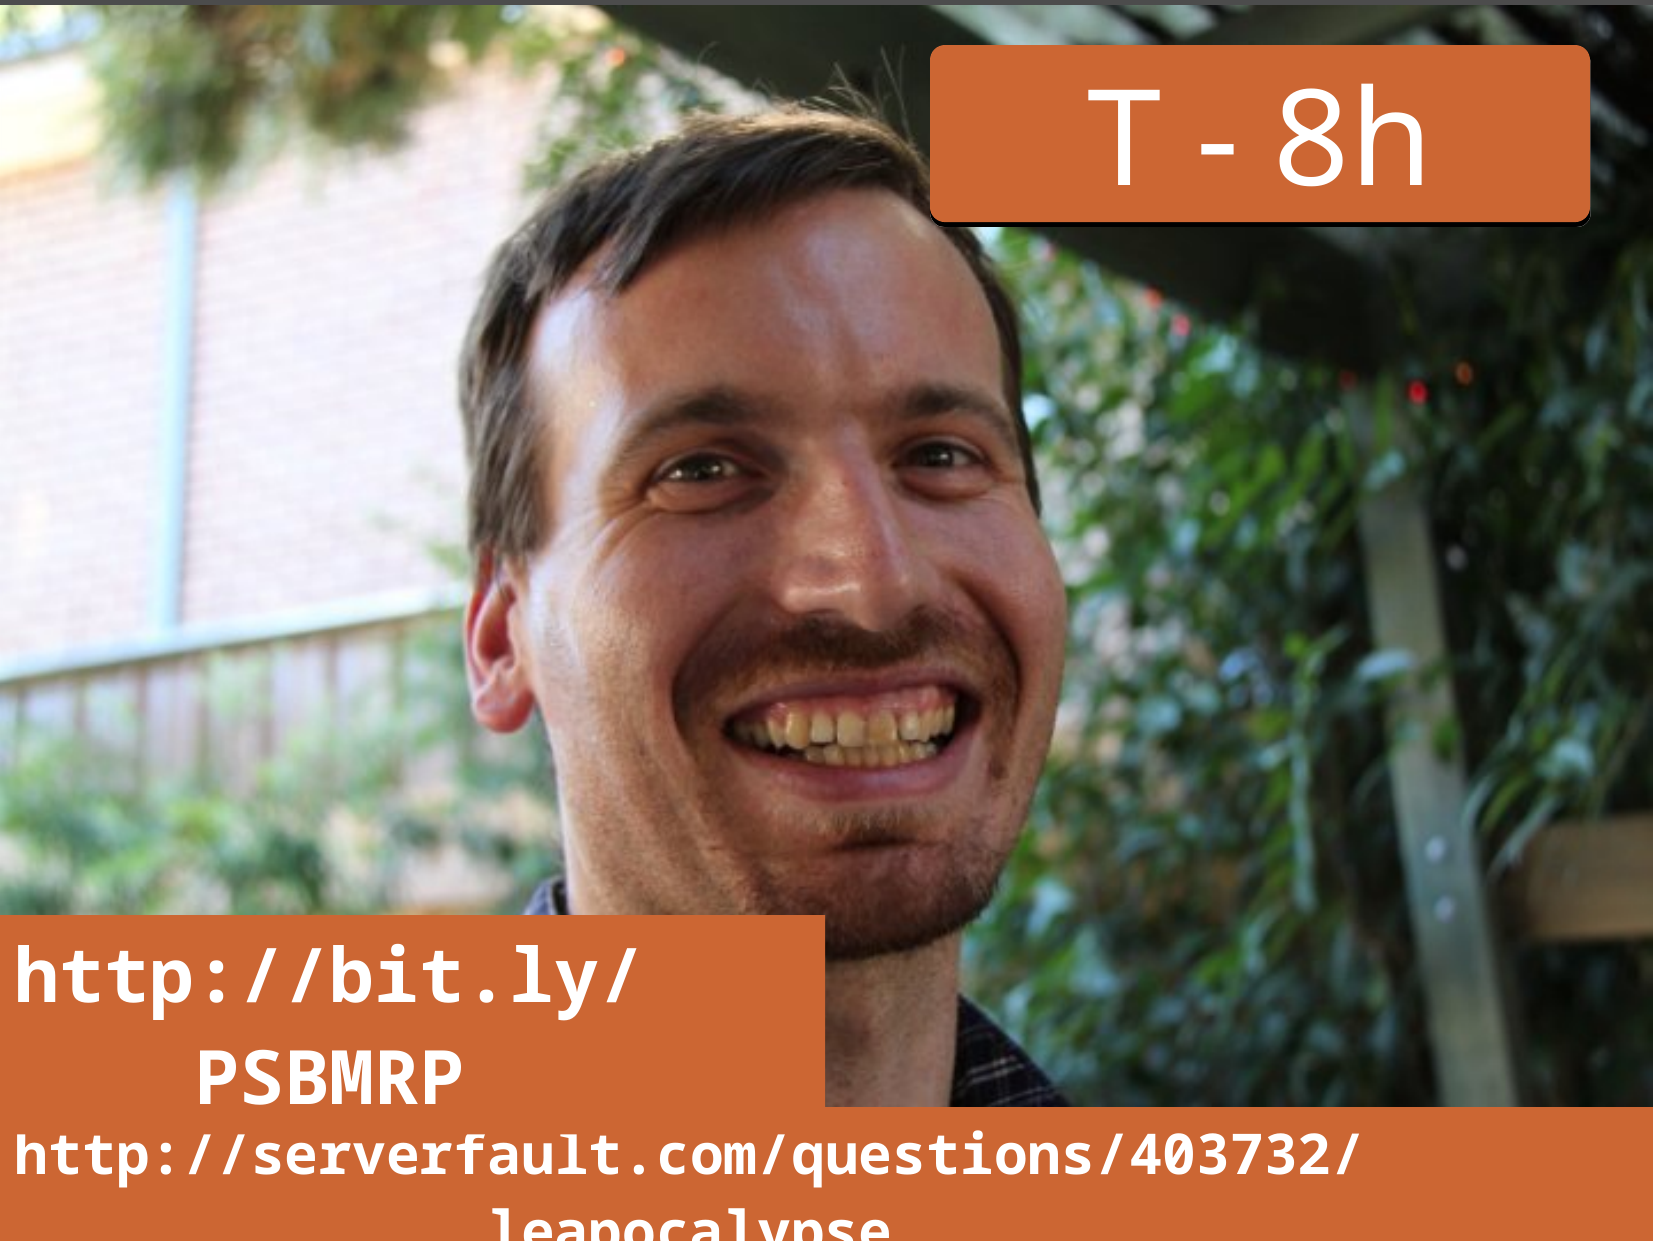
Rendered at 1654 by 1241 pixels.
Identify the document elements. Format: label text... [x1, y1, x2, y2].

picture [0, 5, 1653, 1107]
title T - 8h [930, 45, 1591, 223]
text_box http://serverfault.com/questions/403732/leapocalypse [0, 1107, 1653, 1186]
text_box http://bit.ly/PSBMRP [0, 915, 826, 1005]
